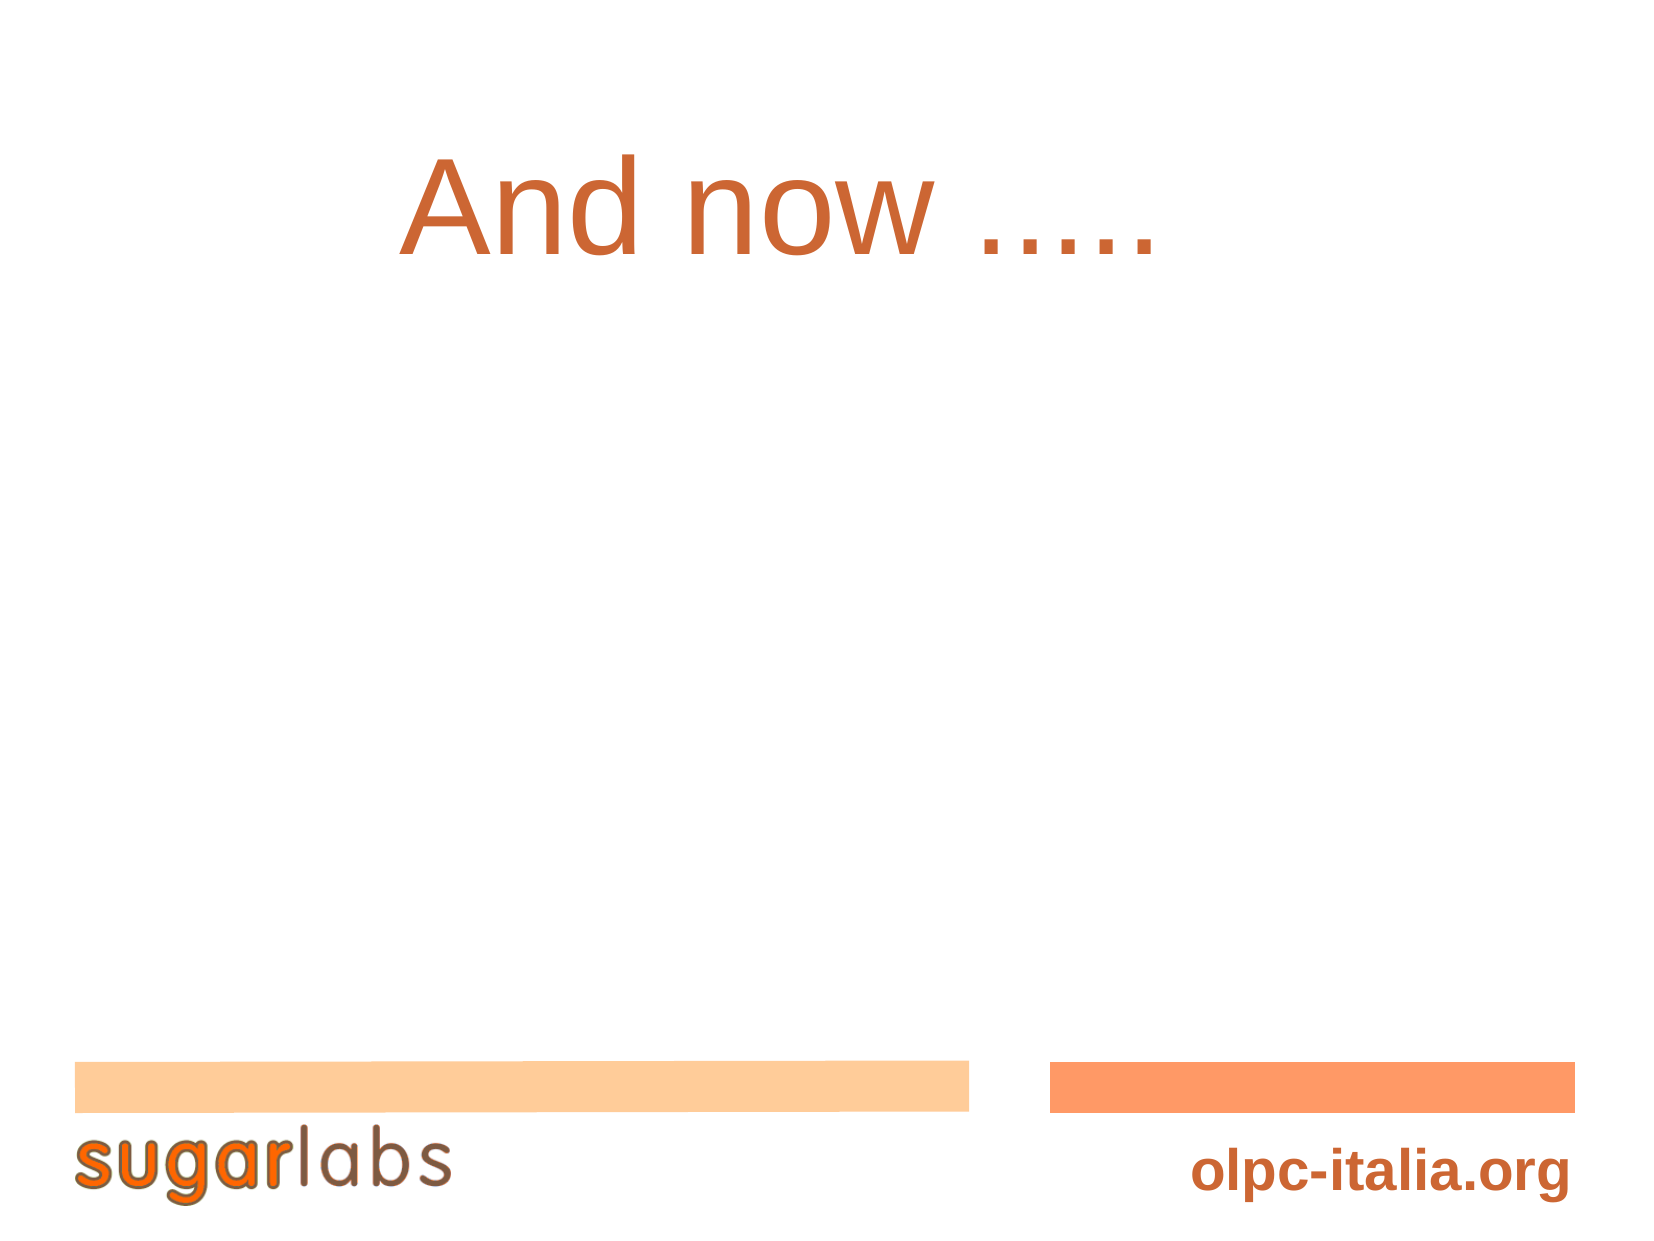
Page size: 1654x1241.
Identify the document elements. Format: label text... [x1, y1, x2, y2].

picture [75, 1124, 451, 1206]
title And now ..... [59, 0, 1506, 414]
